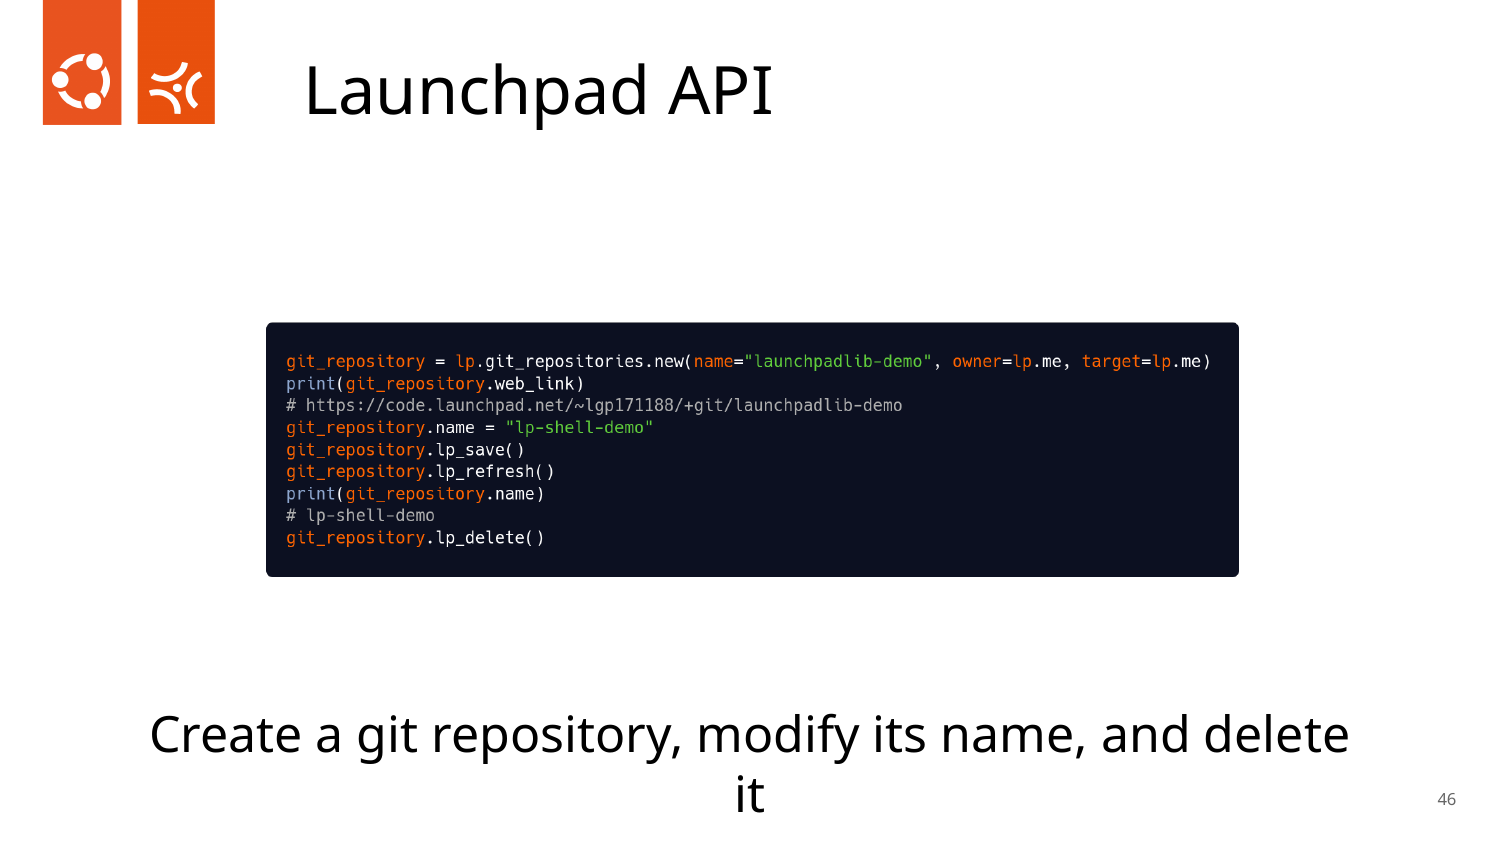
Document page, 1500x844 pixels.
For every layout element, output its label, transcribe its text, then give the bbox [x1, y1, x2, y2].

picture [255, 316, 1245, 584]
text_box Launchpad API [288, 33, 1110, 141]
slide_number <number> [1381, 773, 1472, 839]
text_box Create a git repository, modify its name, and delete it [120, 687, 1380, 734]
picture [137, 0, 216, 124]
